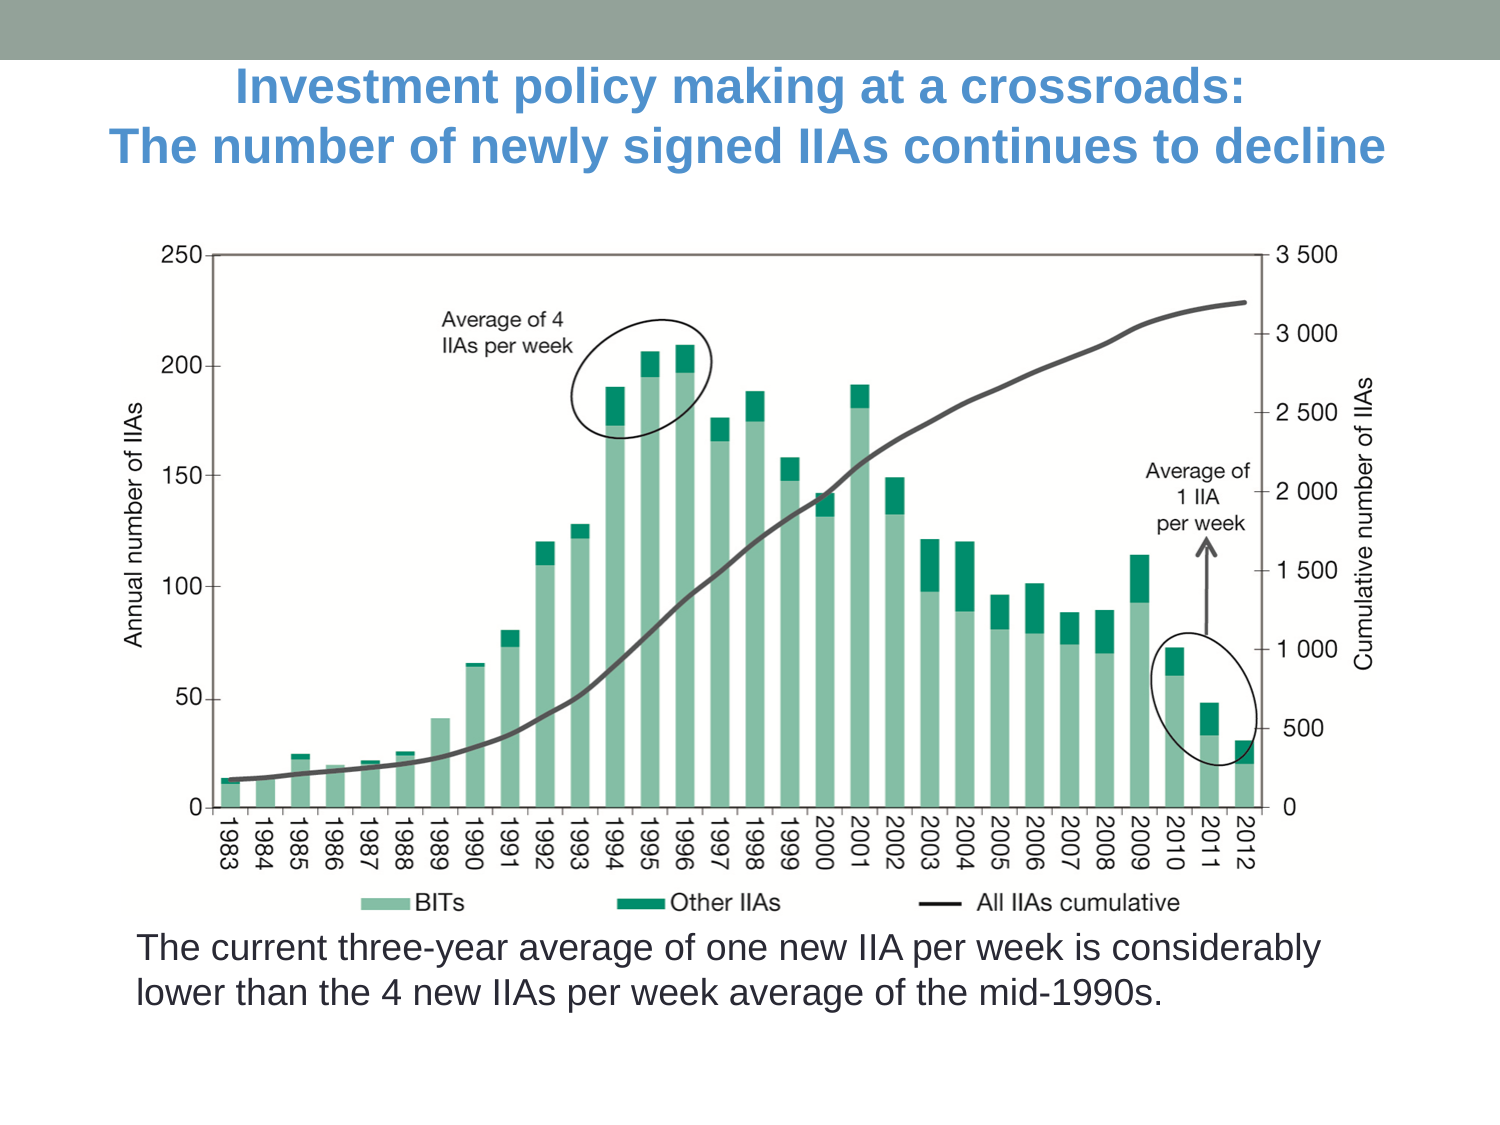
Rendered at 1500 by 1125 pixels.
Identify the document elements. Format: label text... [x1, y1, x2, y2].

picture [121, 242, 1377, 915]
text_box Investment policy making at a crossroads: The number of newly signed IIAs continues to decline Trends in IIAs, 1983–2012 [0, 34, 1499, 243]
text_box The current three-year average of one new IIA per week is considerably lower than the 4 new IIAs per week average of the mid-1990s. [121, 915, 1377, 1021]
